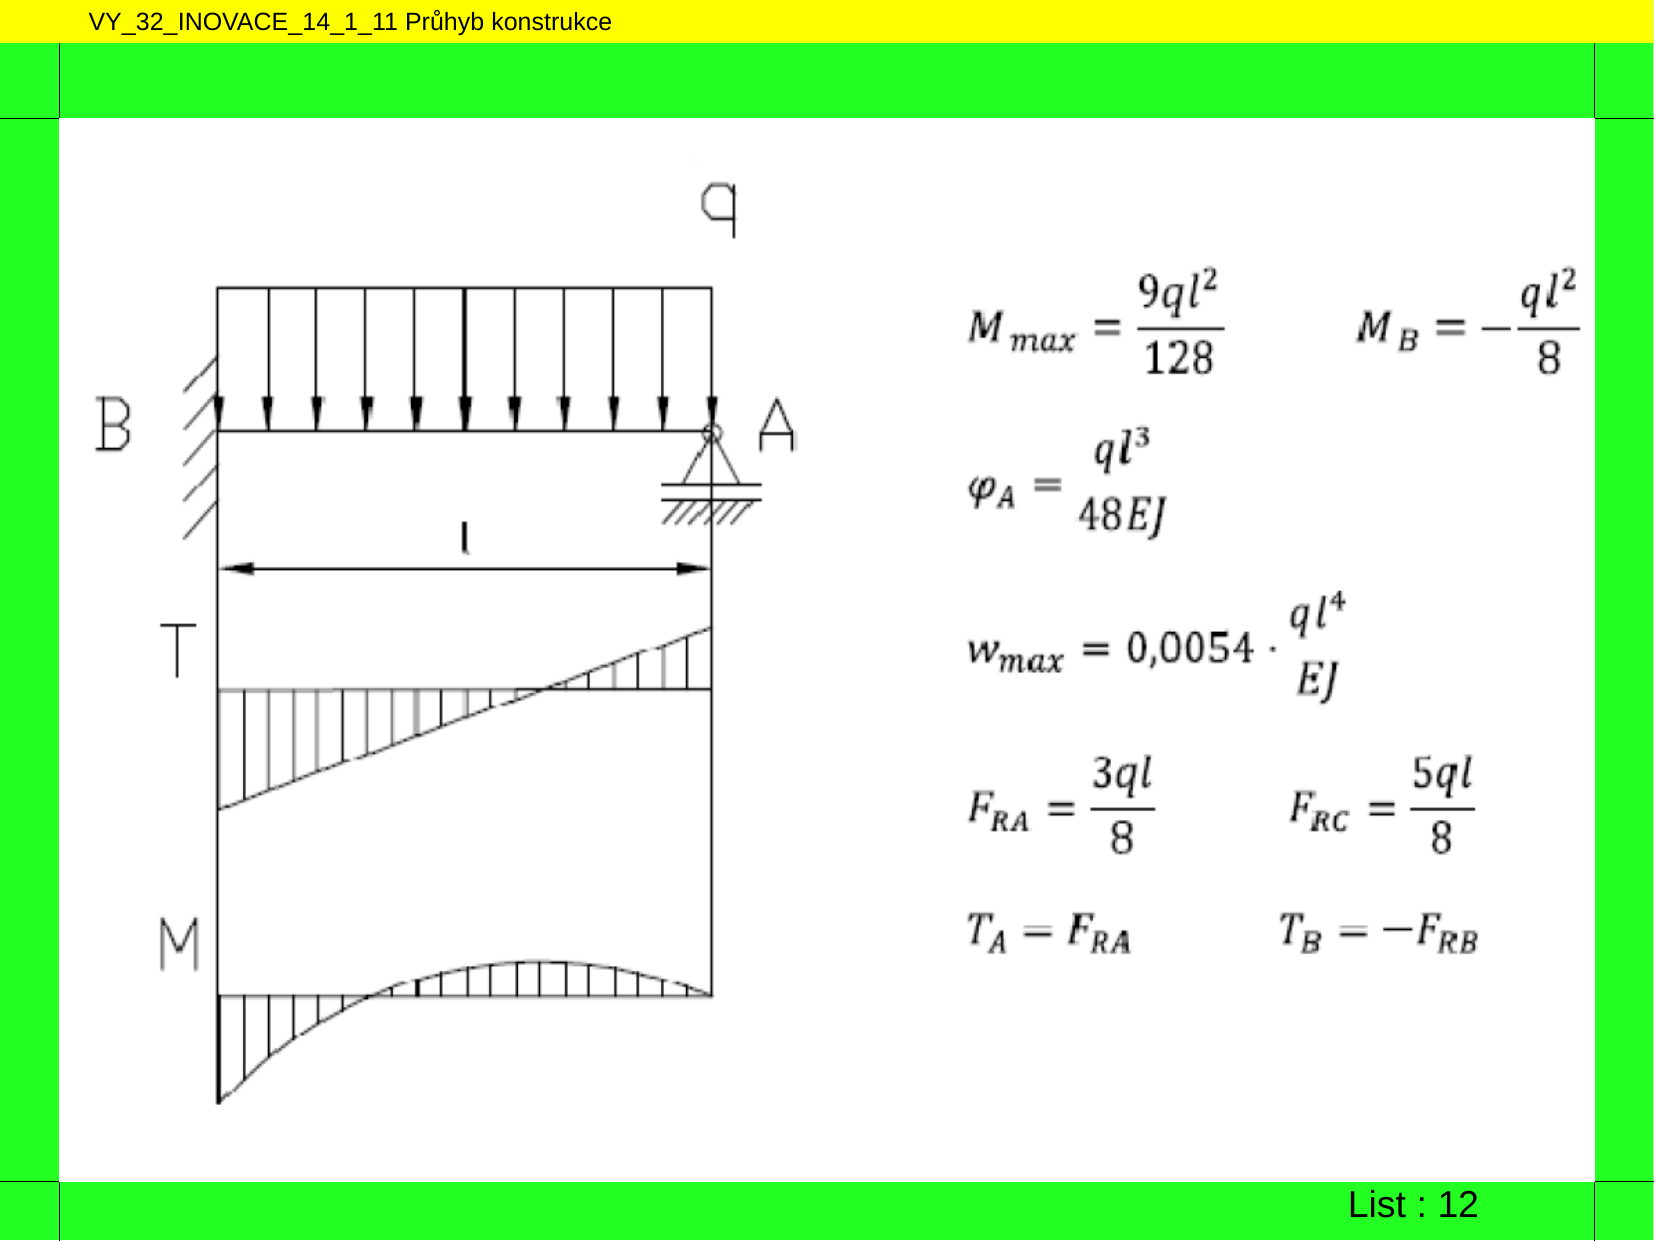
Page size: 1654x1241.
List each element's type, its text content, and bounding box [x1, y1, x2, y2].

picture [59, 118, 1595, 1182]
text_box List : <číslo> [1357, 1176, 1599, 1241]
text_box VY_32_INOVACE_14_1_11 Průhyb konstrukce [0, 0, 1654, 43]
